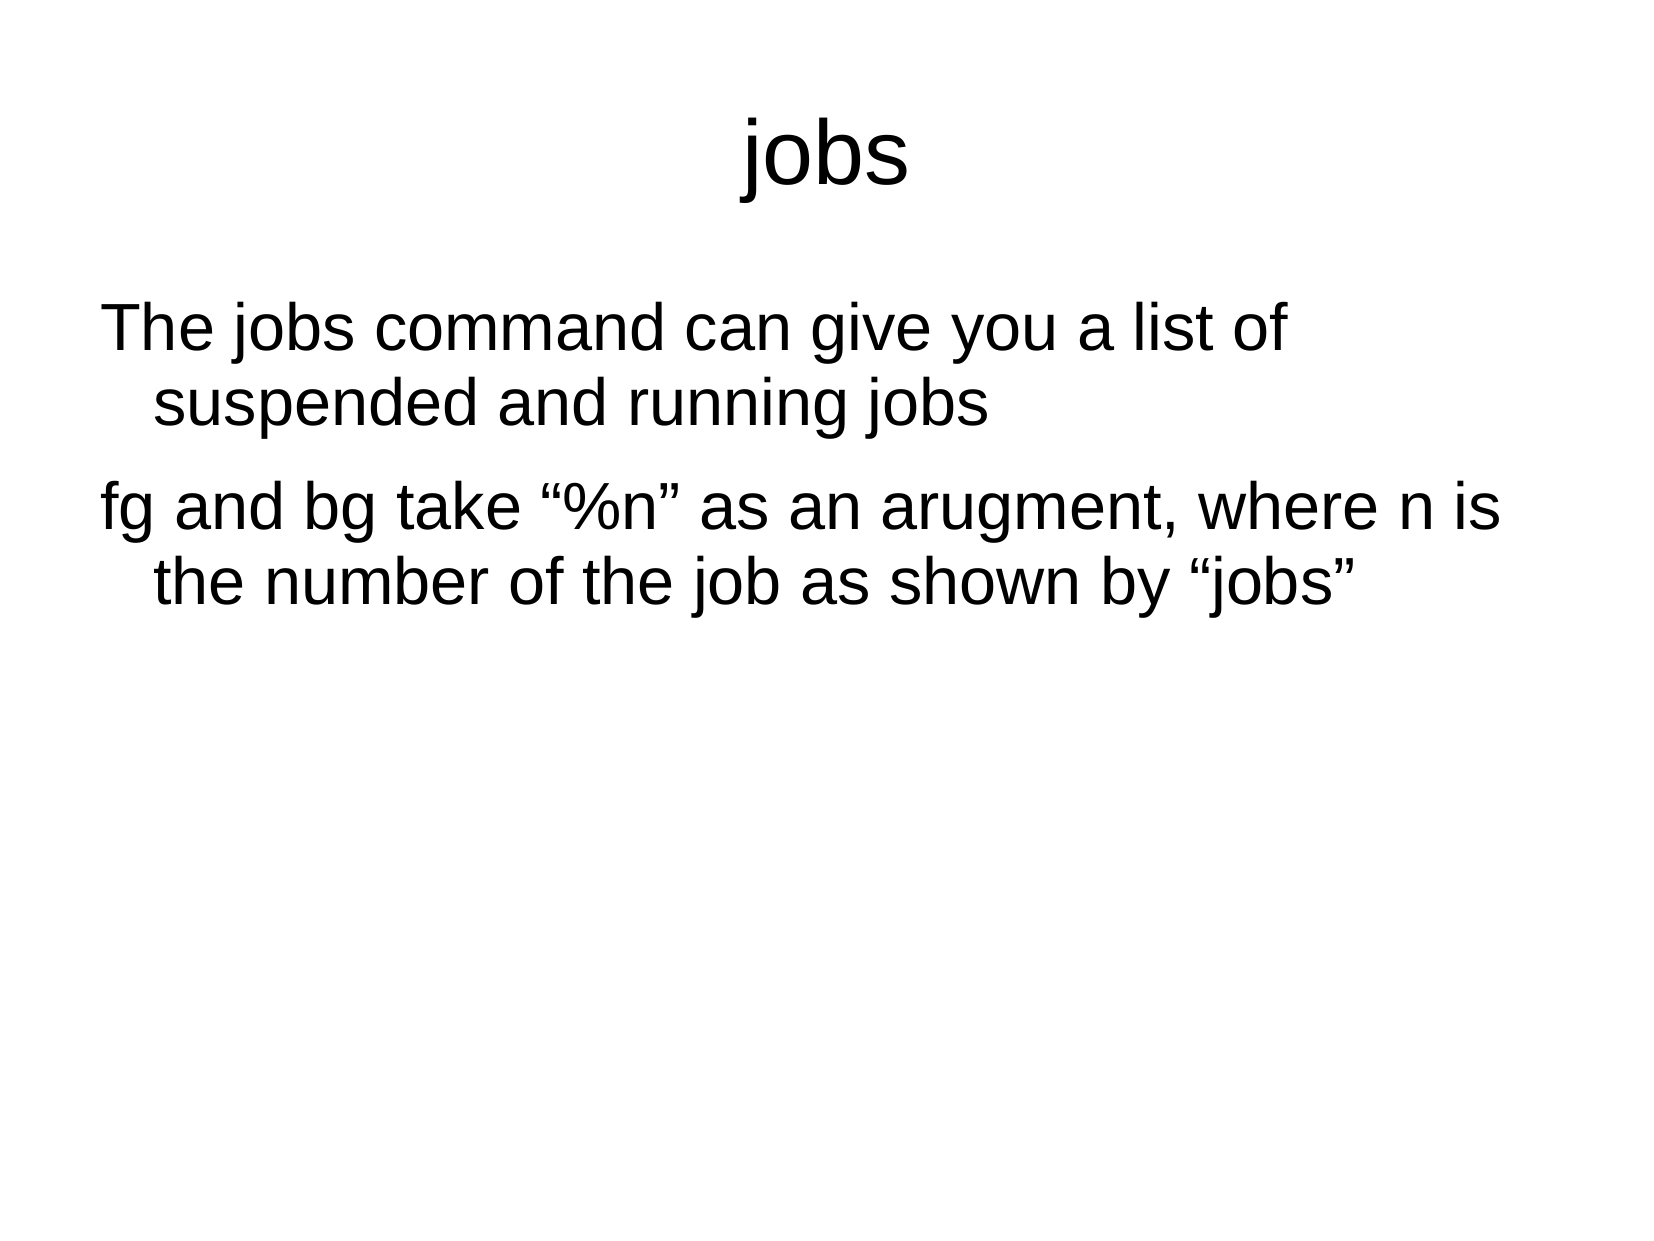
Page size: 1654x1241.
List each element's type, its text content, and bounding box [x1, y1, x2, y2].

title jobs [82, 49, 1571, 257]
list The jobs command can give you a list of suspended and running jobs fg and bg take “%n” as an arugment, where n is the number of the job as shown by “jobs” [82, 290, 1571, 1109]
